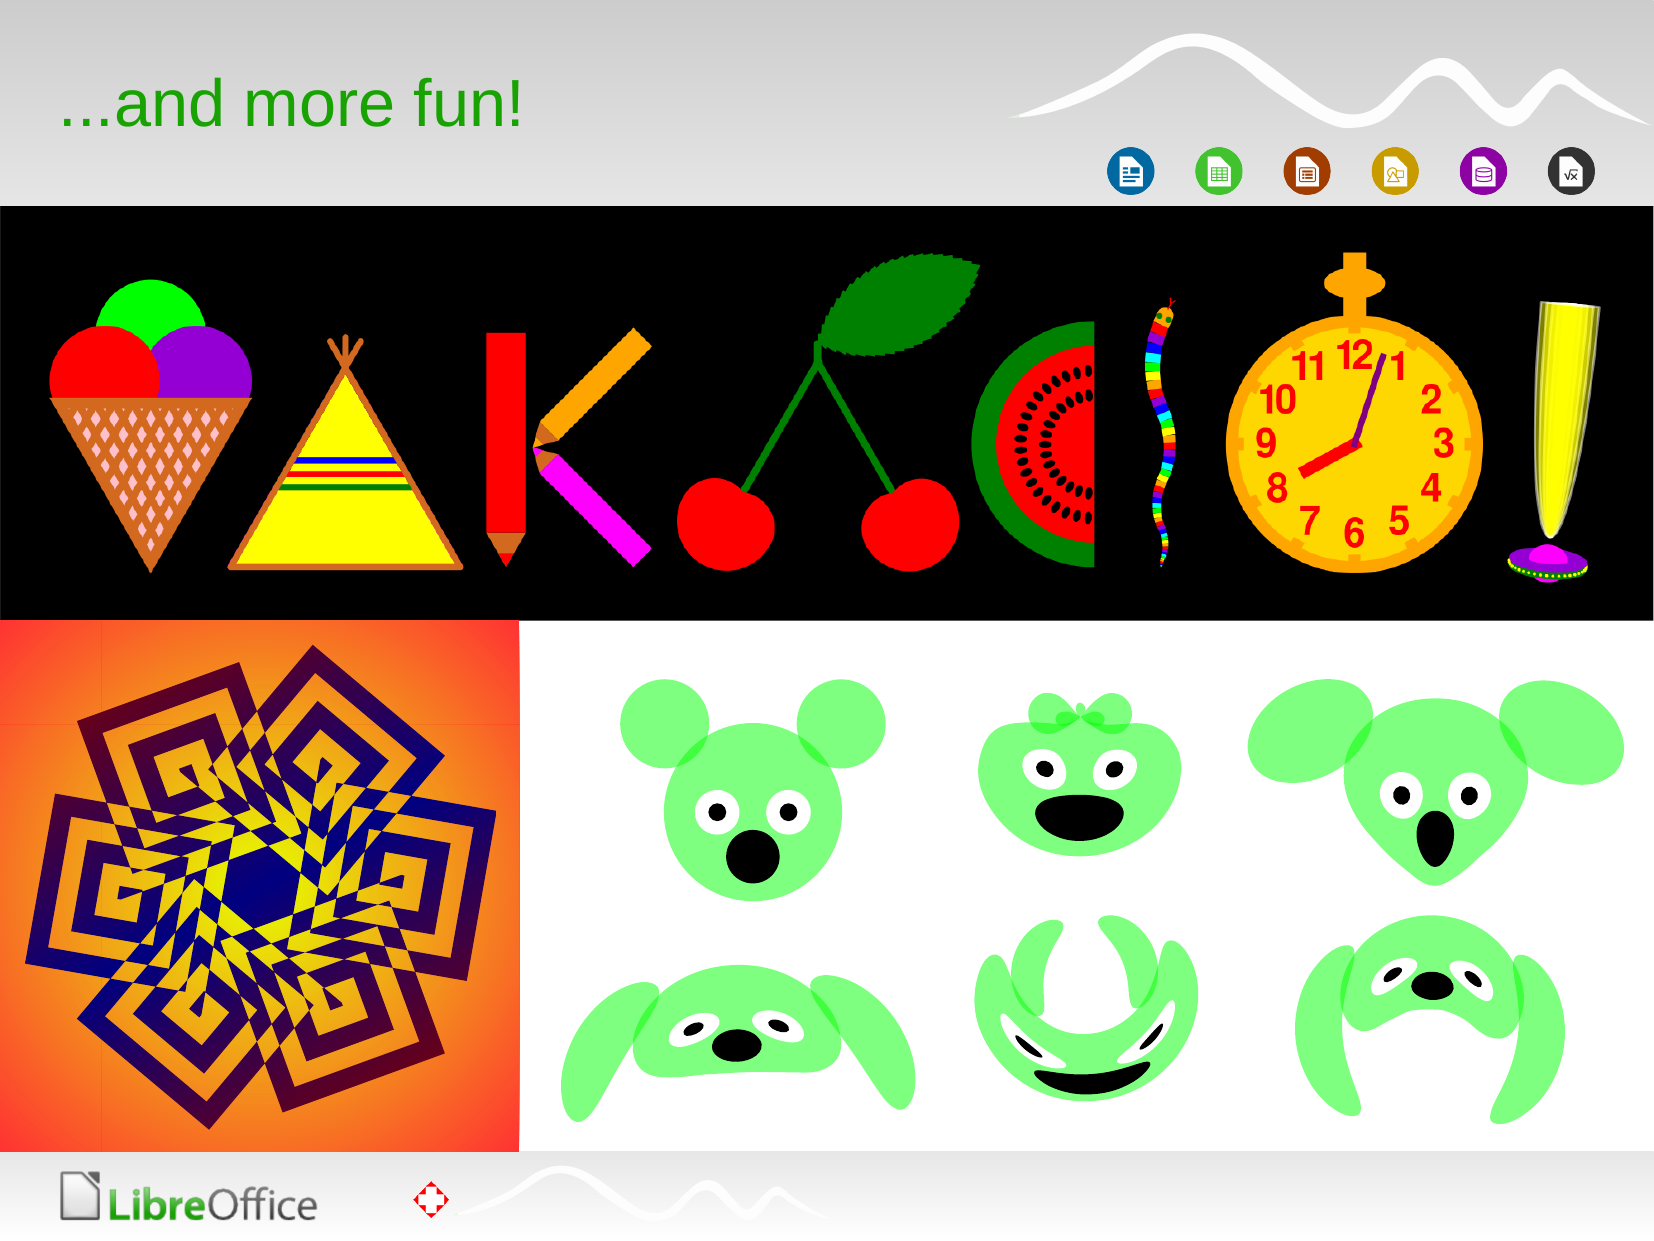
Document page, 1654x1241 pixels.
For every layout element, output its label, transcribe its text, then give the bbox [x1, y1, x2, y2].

text_box [561, 964, 916, 1123]
picture [413, 1163, 833, 1223]
picture [1107, 147, 1595, 195]
text_box [1247, 679, 1624, 886]
picture [41, 1152, 337, 1240]
text_box [1295, 915, 1565, 1125]
title ...and more fun! [59, 29, 1034, 178]
text_box [620, 679, 886, 902]
text_box [974, 915, 1199, 1102]
text_box [0, 620, 520, 1152]
picture [1034, 29, 1654, 131]
text_box [978, 692, 1182, 857]
picture [0, 206, 1654, 621]
